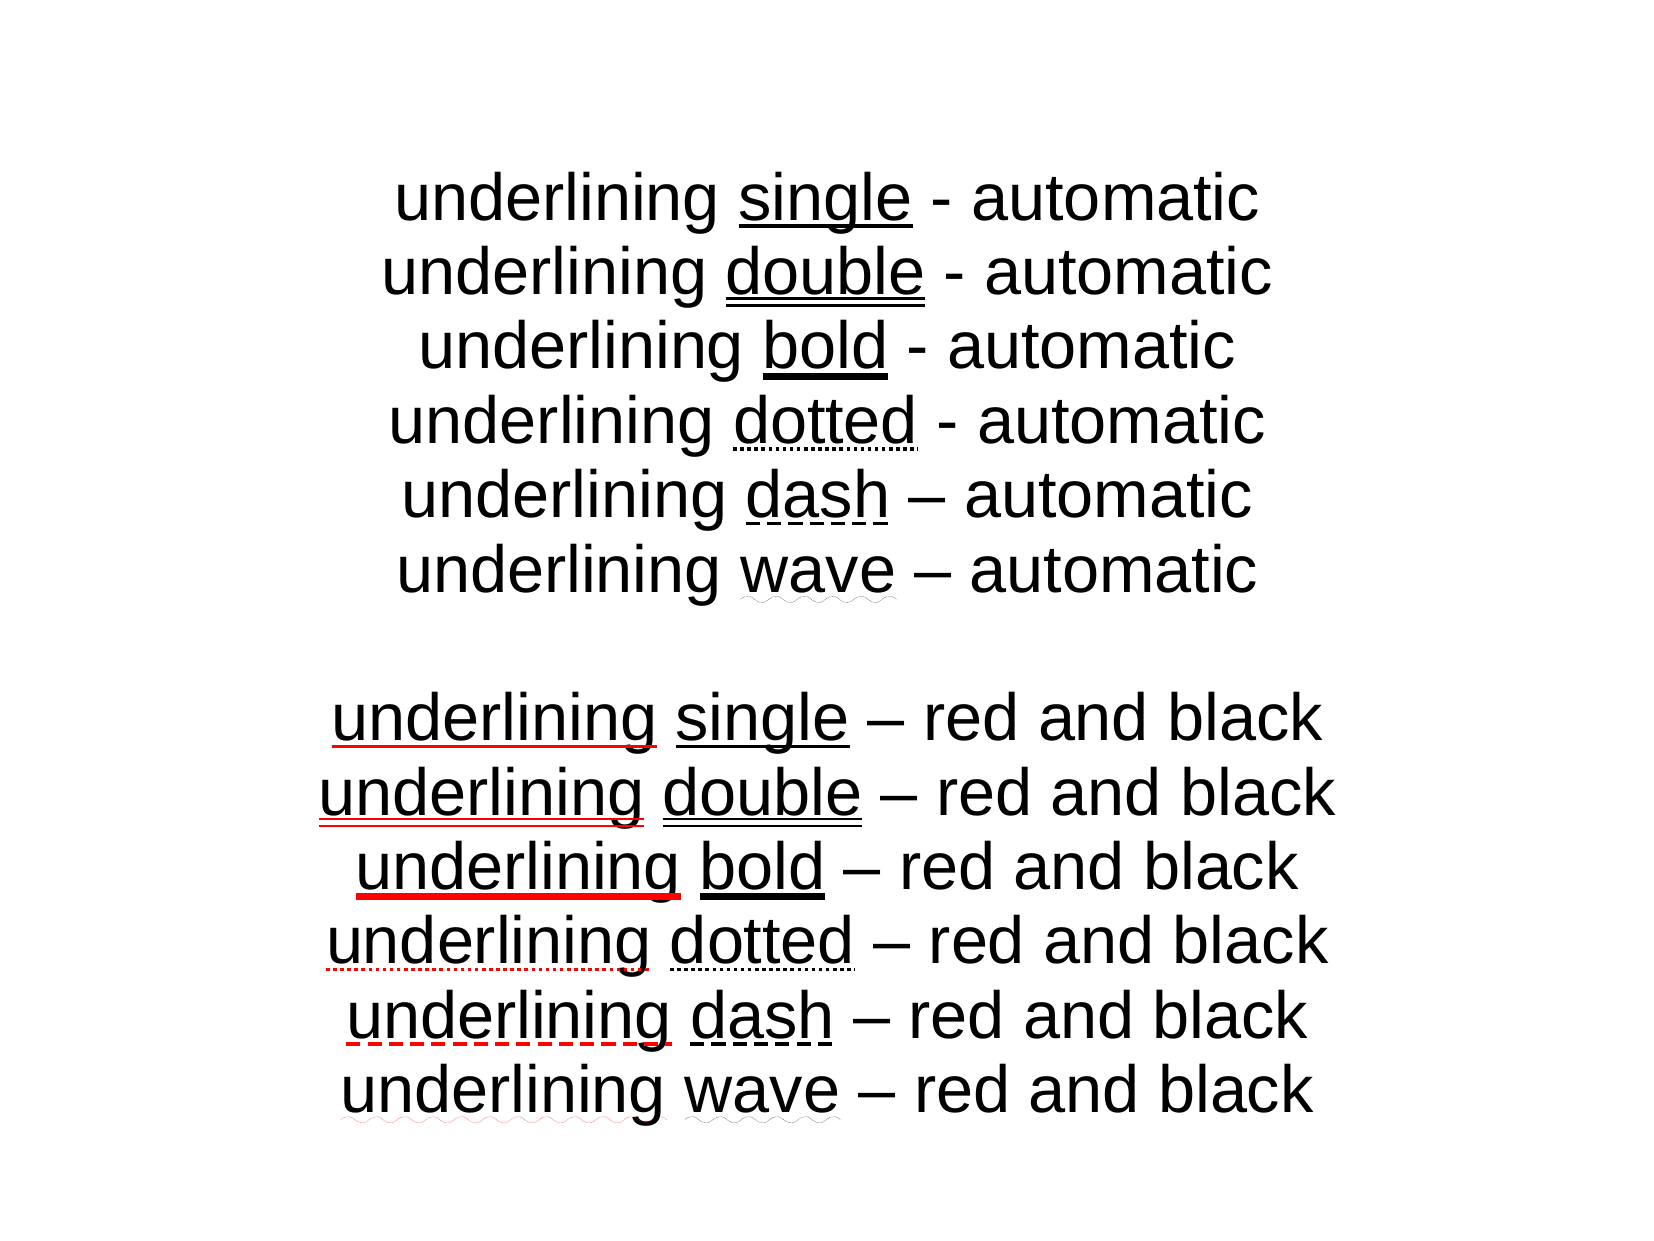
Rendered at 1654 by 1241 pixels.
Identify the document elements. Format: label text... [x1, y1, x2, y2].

subtitle underlining single - automatic underlining double - automatic underlining bold - automatic underlining dotted - automatic underlining dash – automatic underlining wave – automatic underlining single – red and black underlining double – red and black underlining bold – red and black underlining dotted – red and black underlining dash – red and black underlining wave – red and black [82, 156, 1571, 1202]
